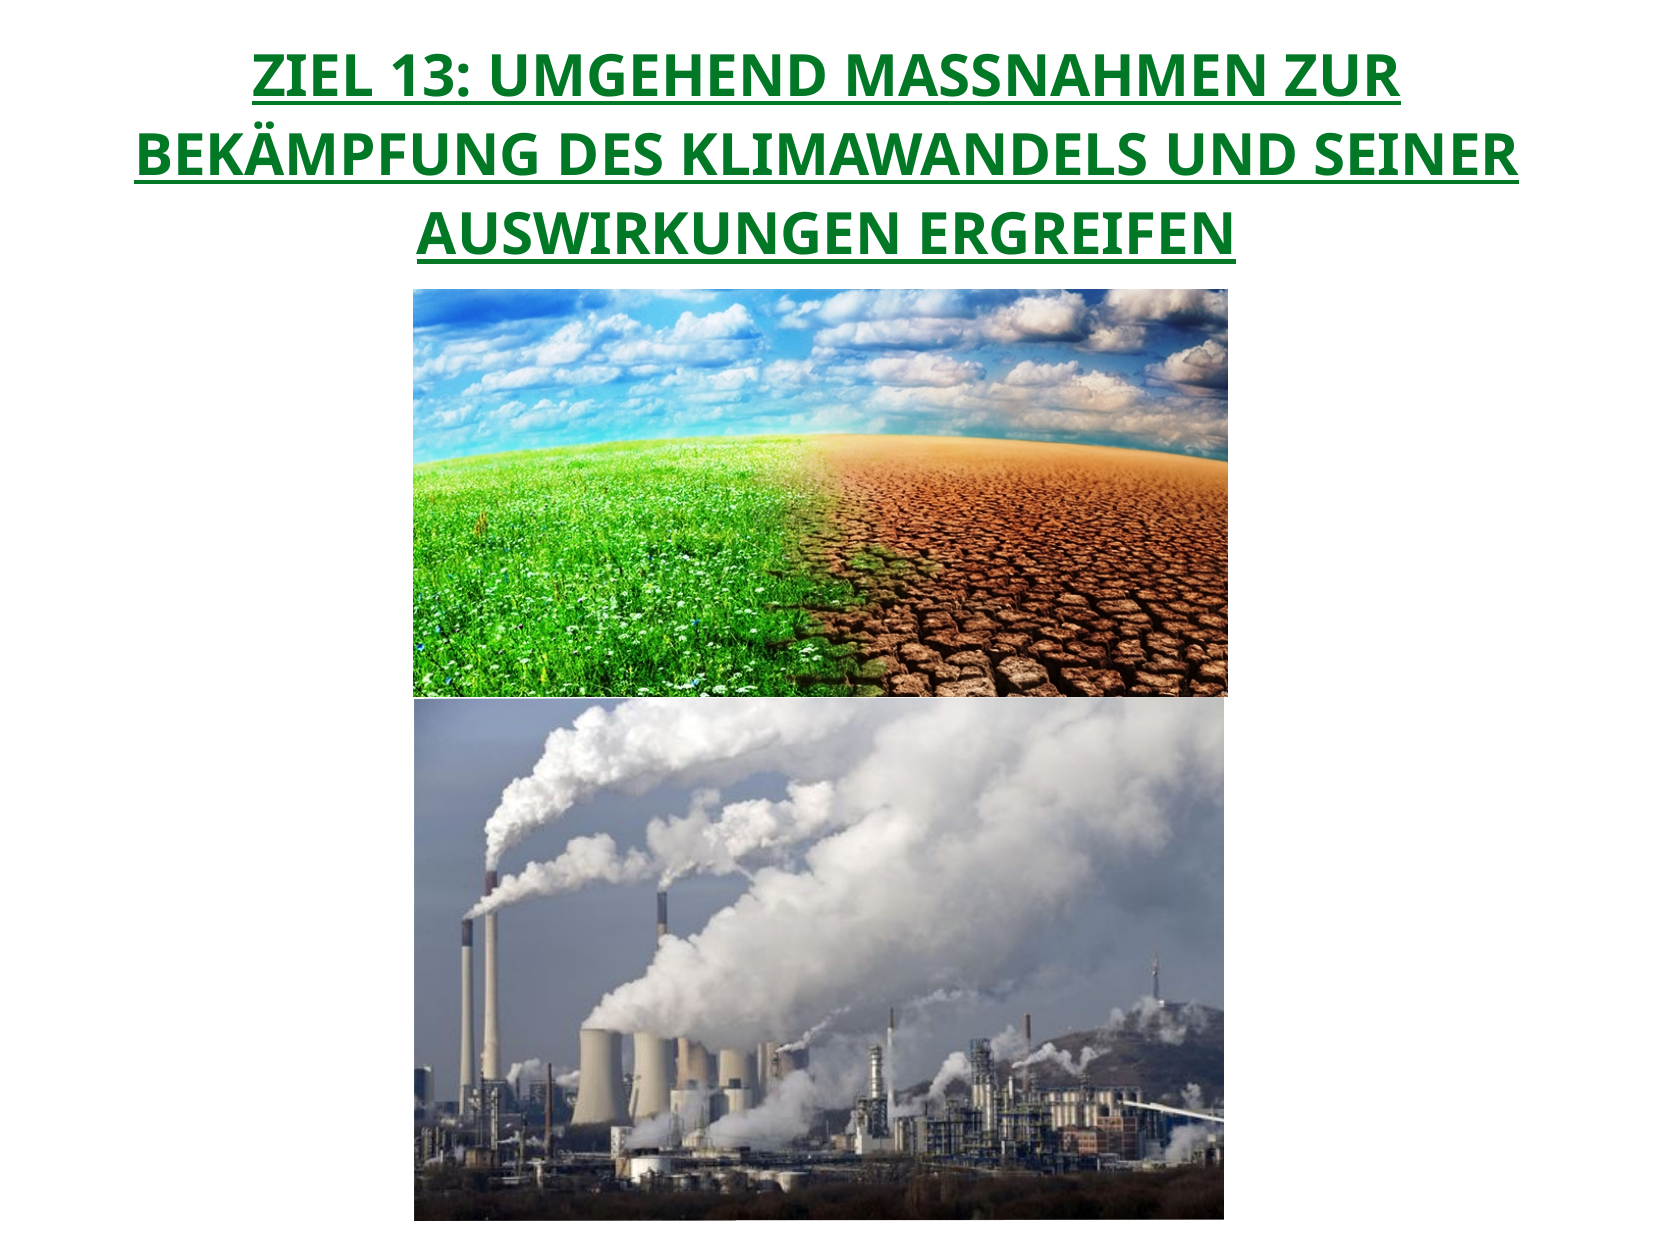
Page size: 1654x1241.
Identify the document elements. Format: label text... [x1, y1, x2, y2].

picture [413, 289, 1228, 1221]
title ZIEL 13: UMGEHEND MASSNAHMEN ZUR BEKÄMPFUNG DES KLIMAWANDELS UND SEINER AUSWIRKUNGEN ERGREIFEN [82, 43, 1571, 263]
